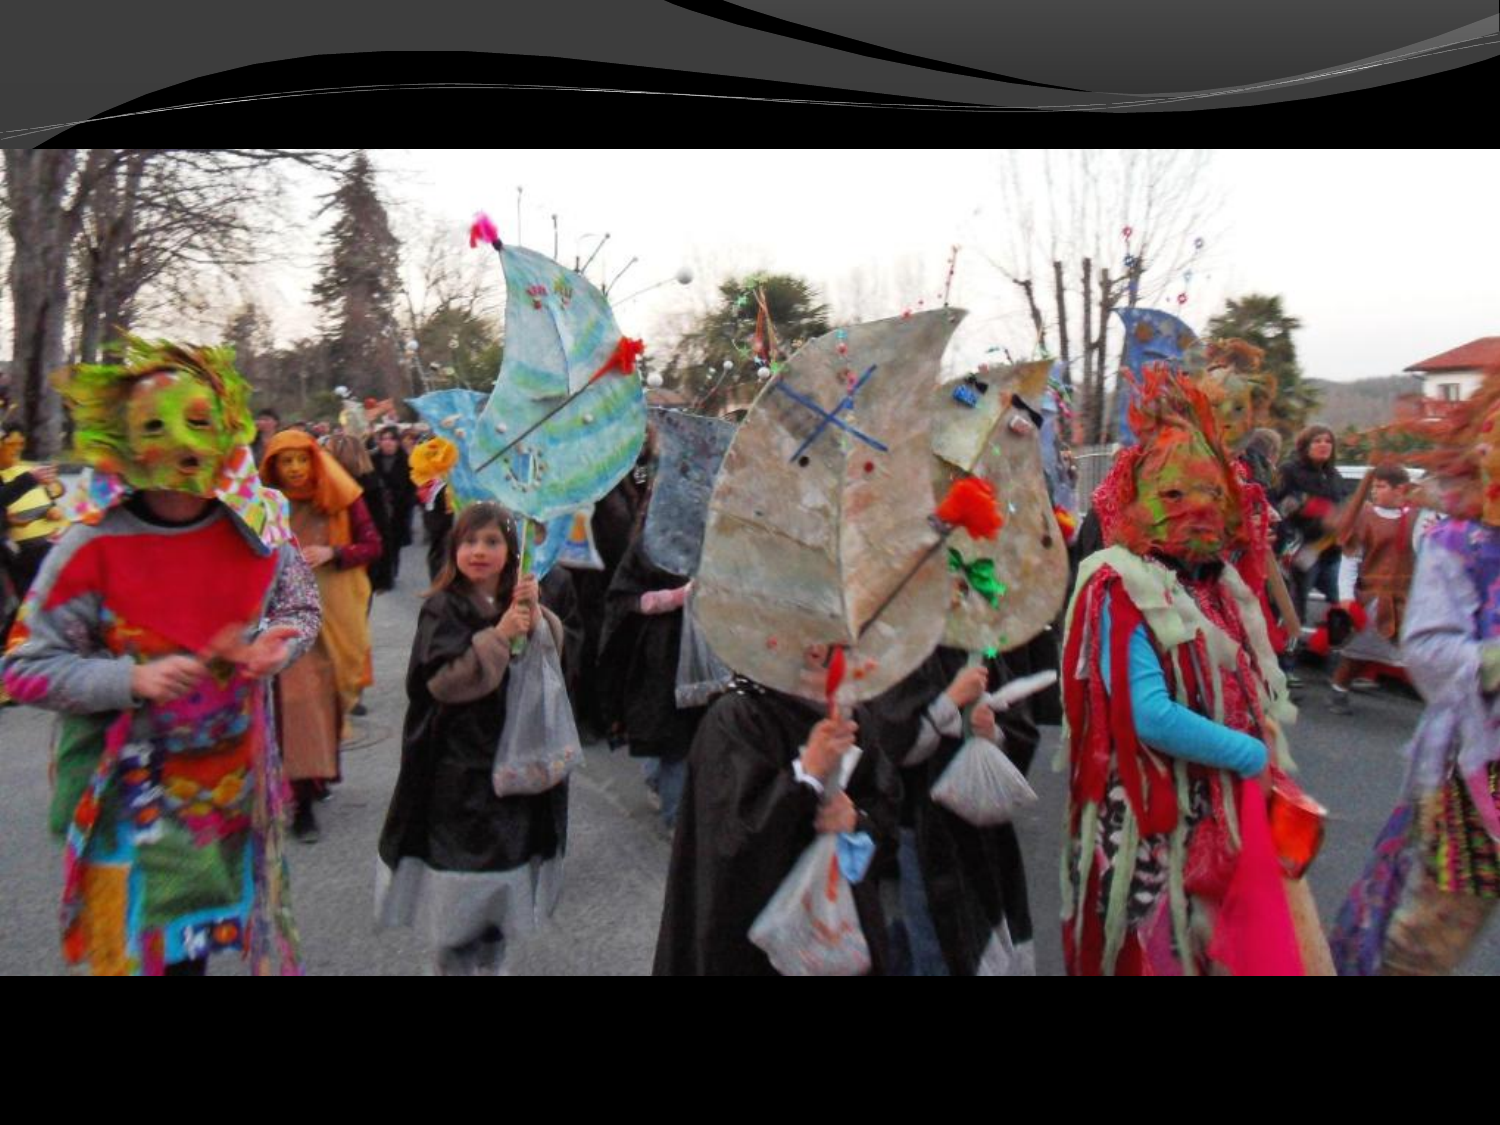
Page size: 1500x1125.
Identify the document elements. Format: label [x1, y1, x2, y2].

picture [0, 149, 1500, 976]
picture [0, 33, 1500, 140]
